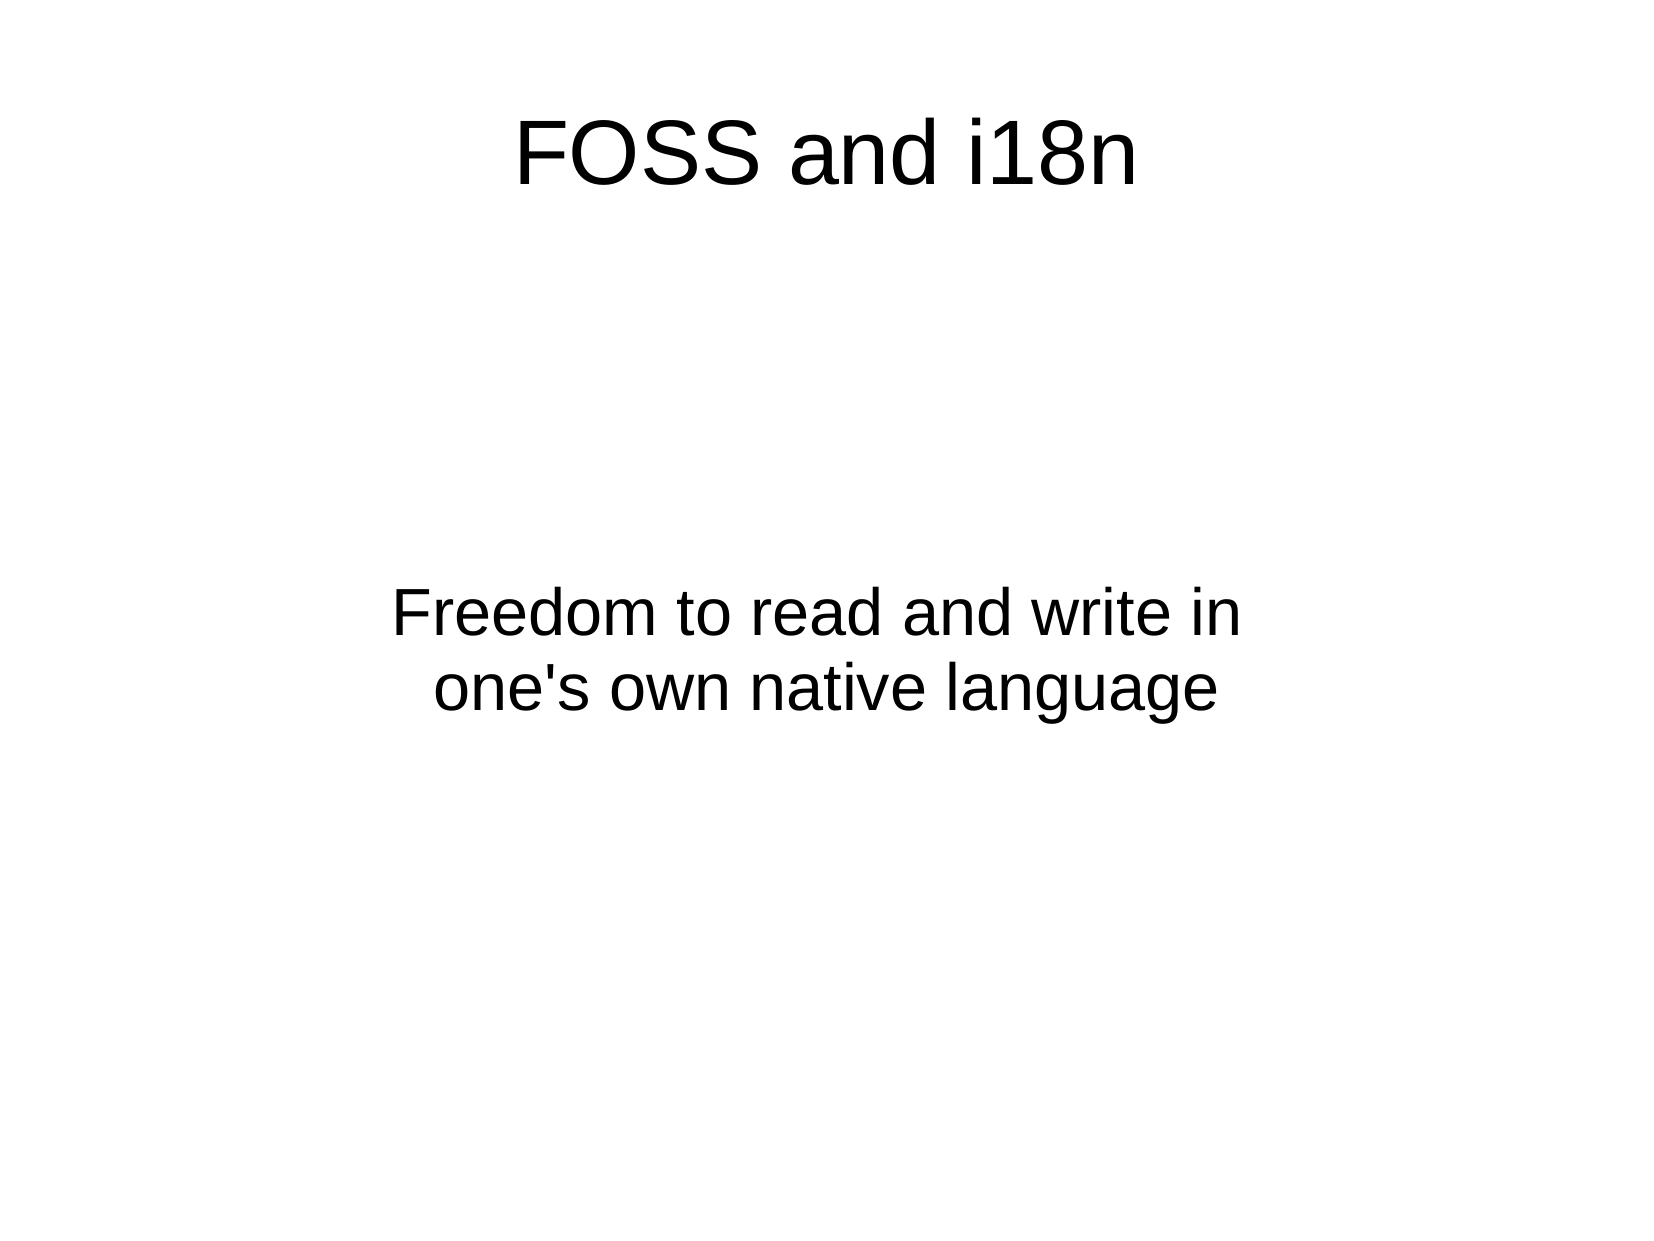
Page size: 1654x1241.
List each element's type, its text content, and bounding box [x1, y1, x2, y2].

subtitle Freedom to read and write in one's own native language [82, 290, 1571, 1010]
title FOSS and i18n [82, 49, 1571, 257]
